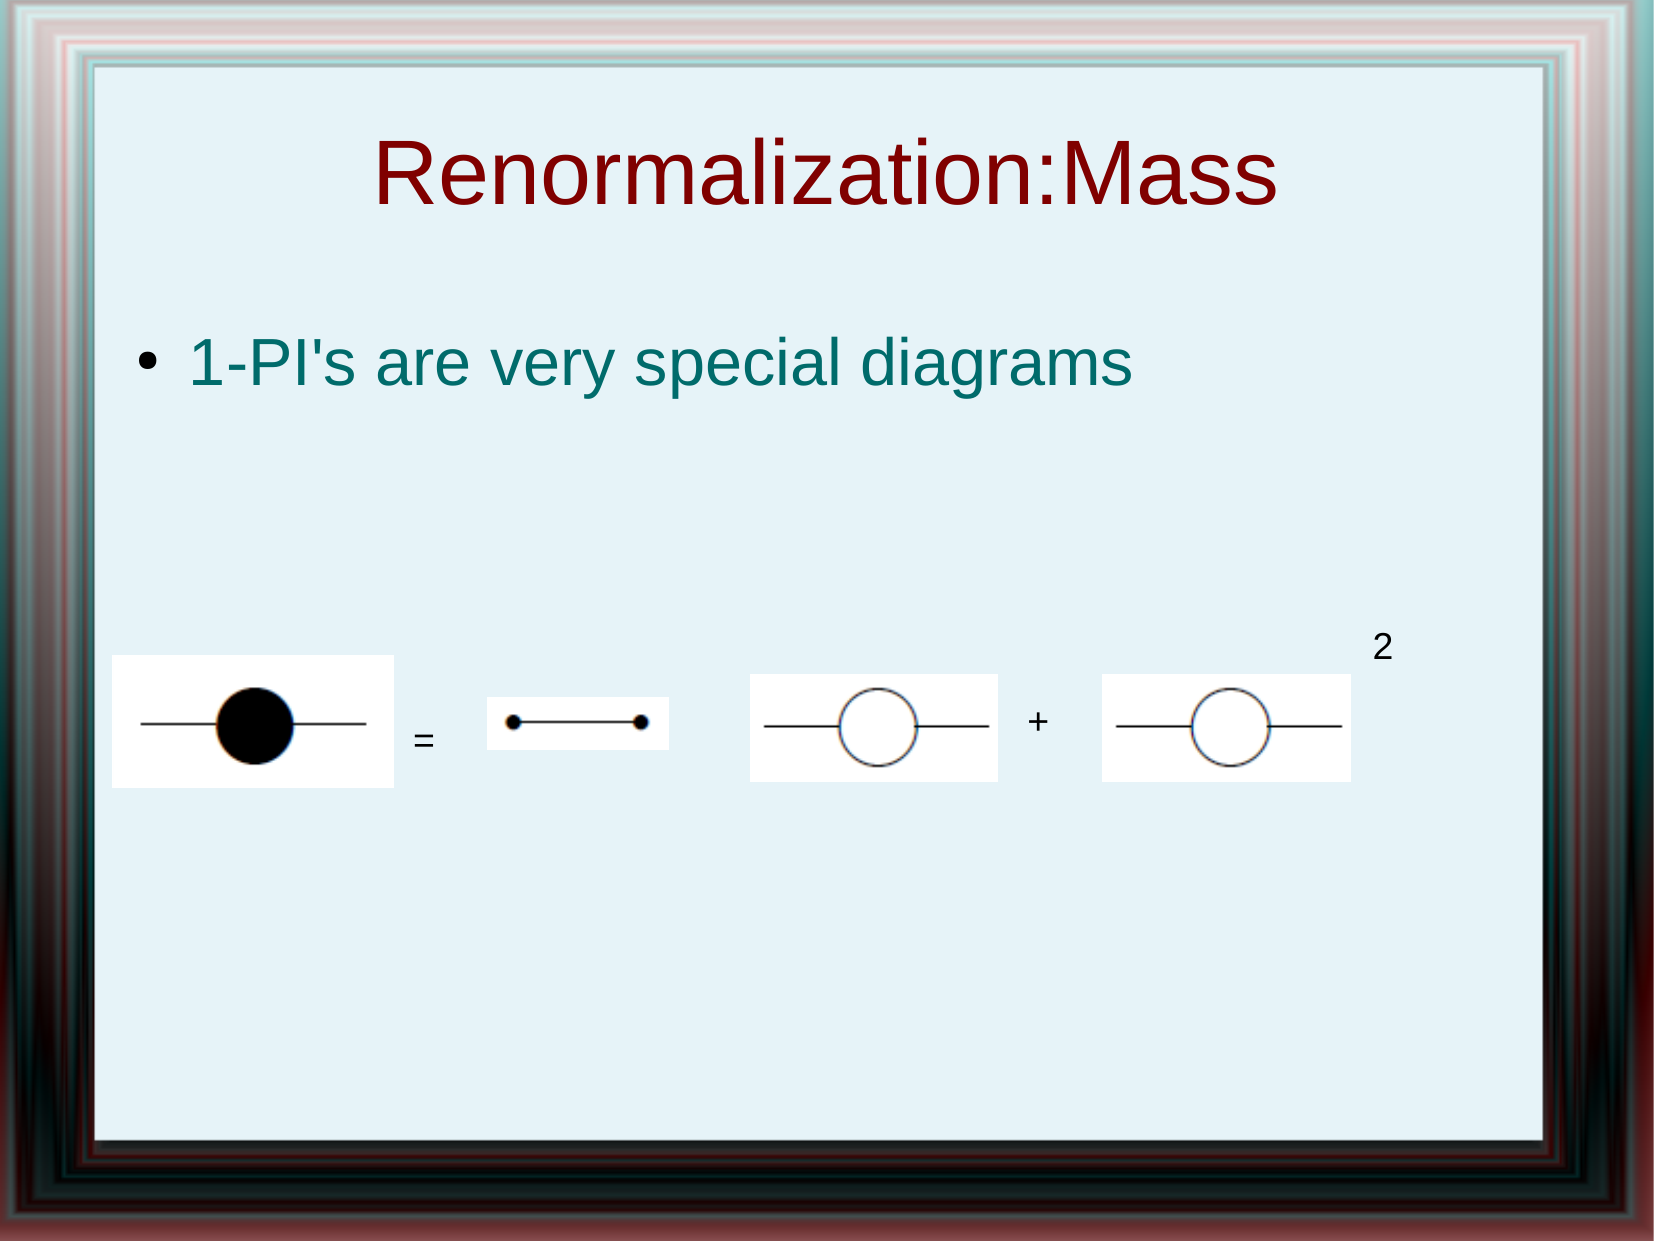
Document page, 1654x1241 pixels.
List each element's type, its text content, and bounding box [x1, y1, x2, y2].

text_box + [1012, 693, 1065, 751]
text_box 2 [1357, 618, 1409, 676]
title Renormalization:Mass [118, 95, 1536, 250]
picture [0, 0, 1654, 1241]
list 1-PI's are very special diagrams [118, 324, 1506, 413]
text_box = [398, 712, 451, 770]
